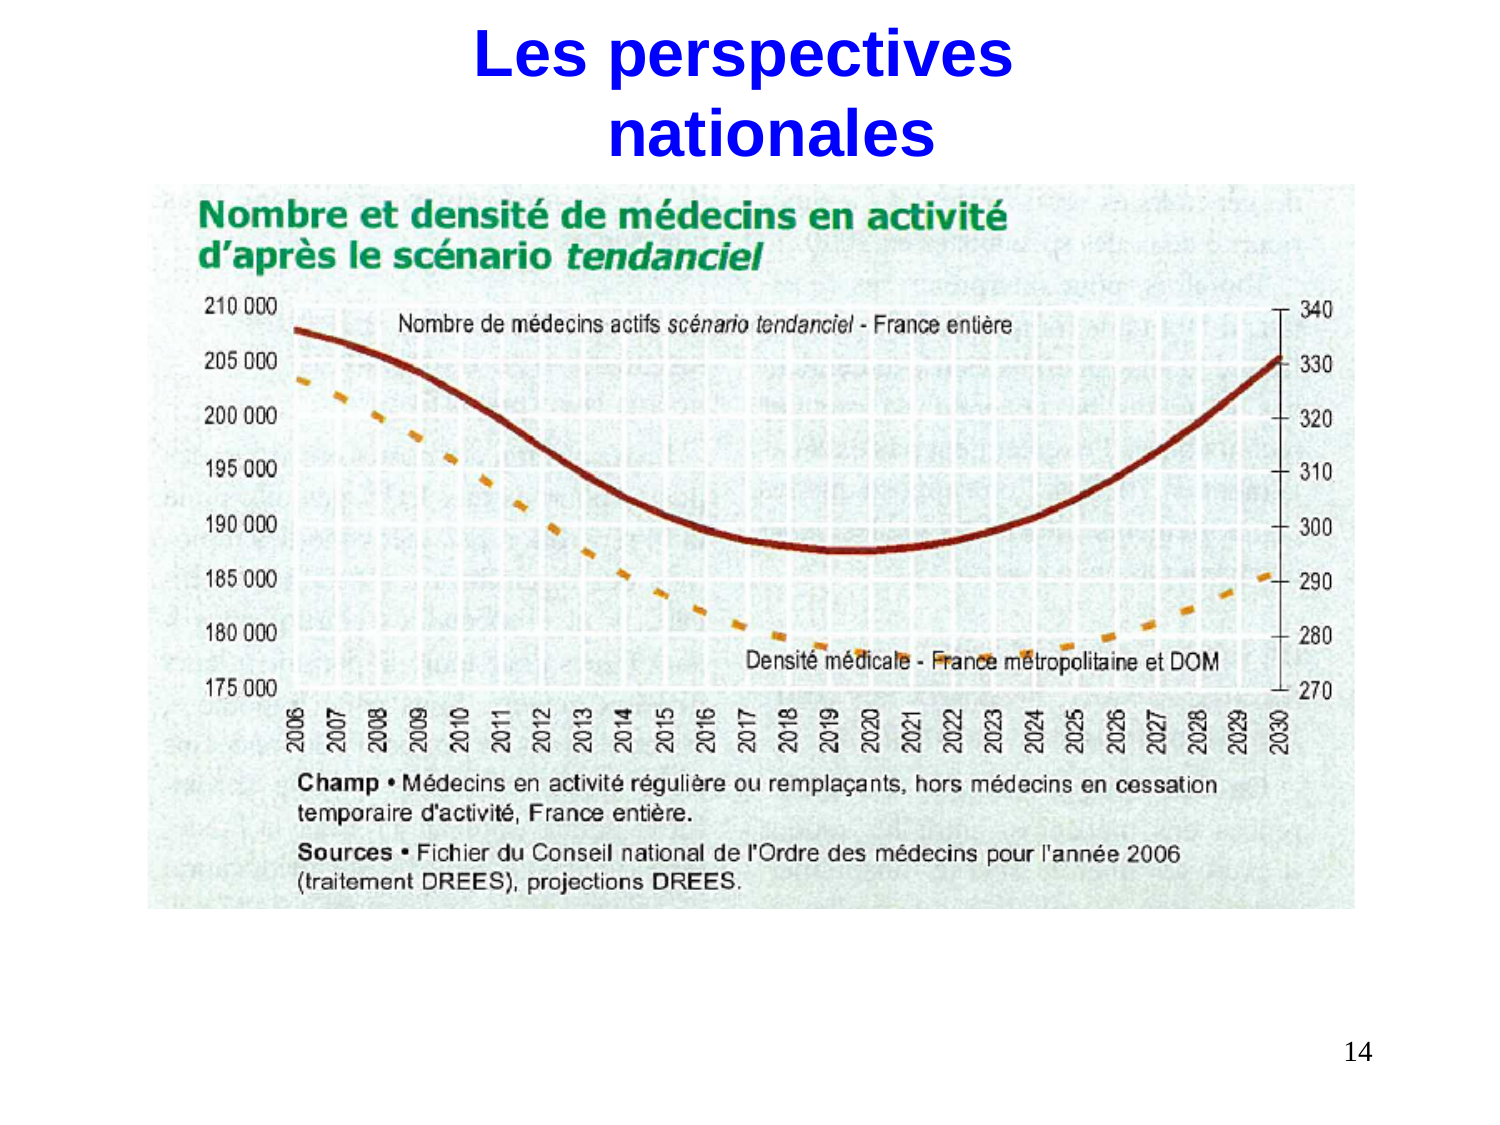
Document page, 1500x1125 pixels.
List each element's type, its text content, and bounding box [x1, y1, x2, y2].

text_box <numéro> [1074, 1025, 1388, 1101]
text_box Les perspectives nationales [336, 1, 1152, 177]
picture [147, 184, 1355, 909]
